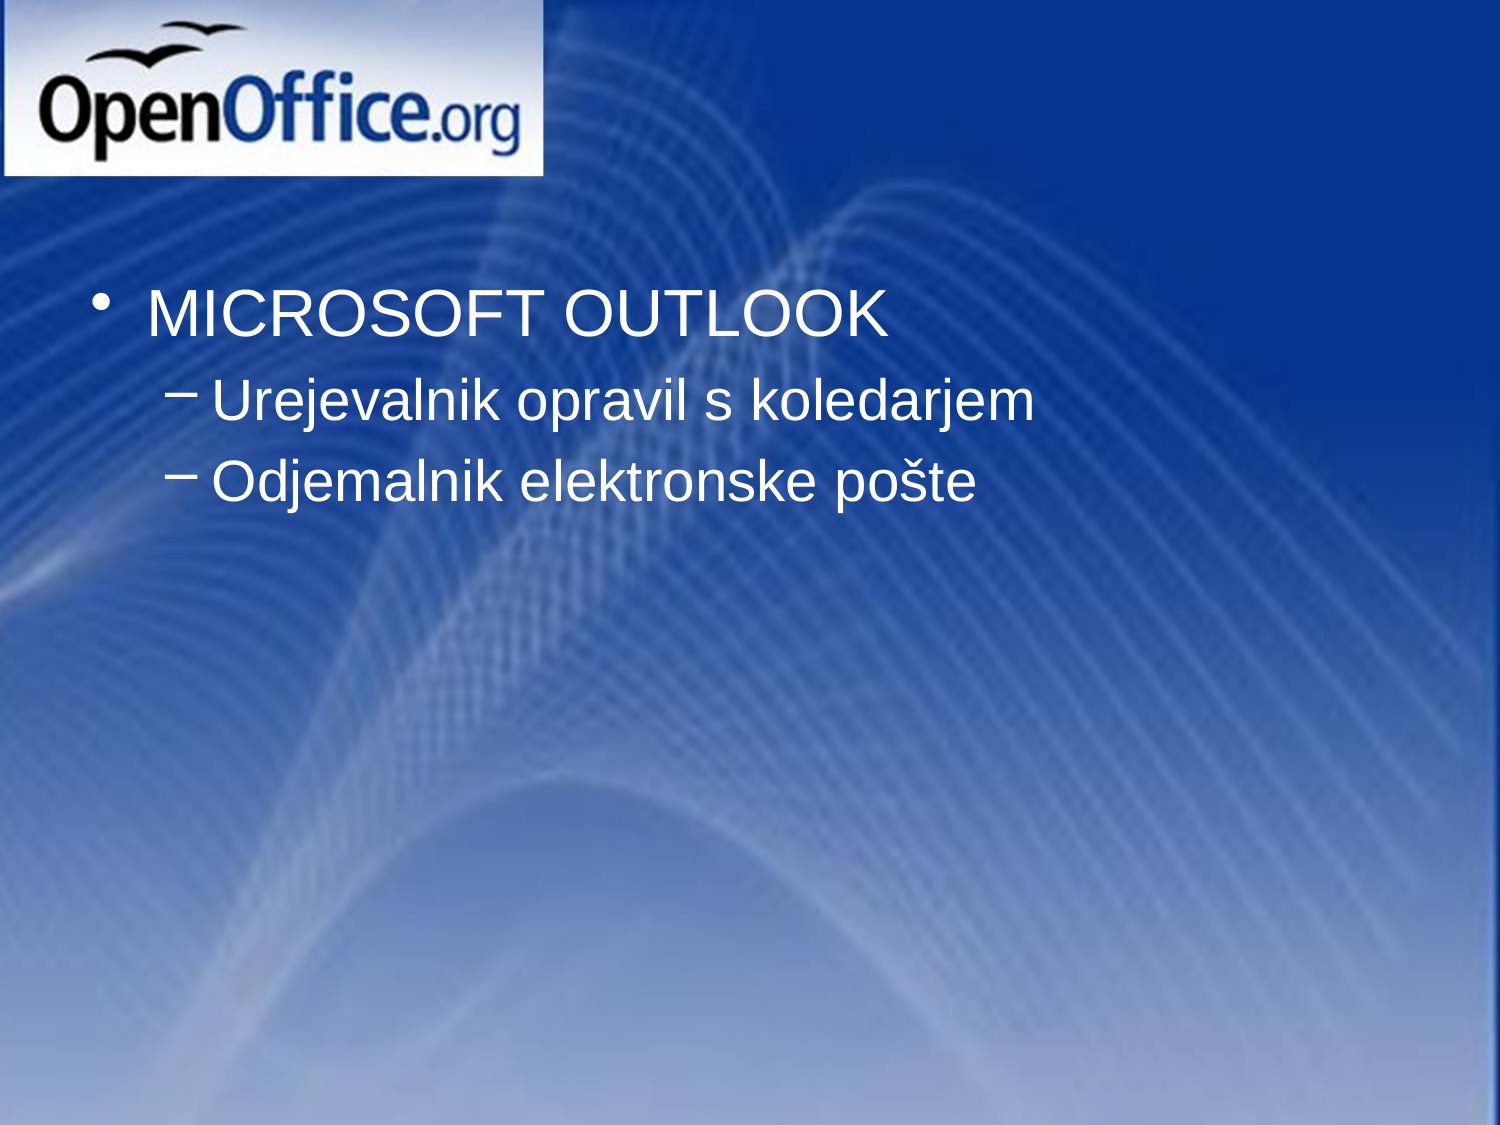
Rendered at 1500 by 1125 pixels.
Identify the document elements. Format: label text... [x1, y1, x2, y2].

list MICROSOFT OUTLOOK Urejevalnik opravil s koledarjem Odjemalnik elektronske pošte [75, 262, 1425, 1005]
picture [0, 0, 1500, 1125]
